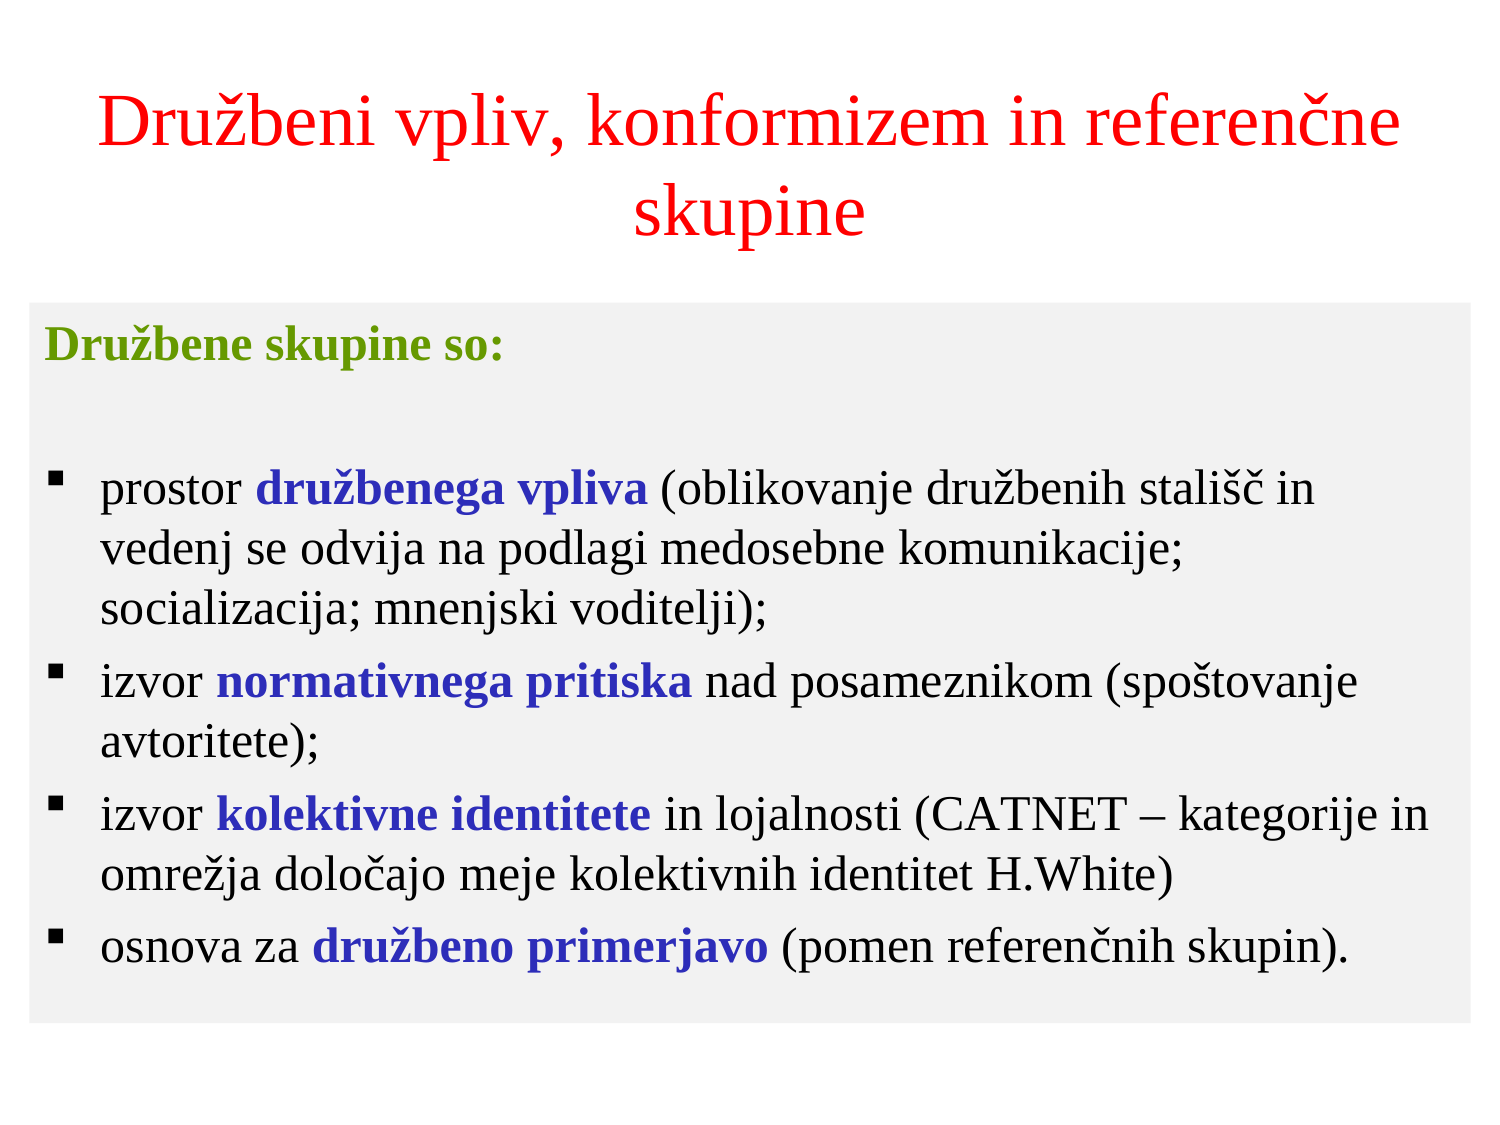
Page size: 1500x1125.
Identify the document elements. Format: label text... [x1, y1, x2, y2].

list Družbene skupine so: prostor družbenega vpliva (oblikovanje družbenih stališč in vedenj se odvija na podlagi medosebne komunikacije; socializacija; mnenjski voditelji); izvor normativnega pritiska nad posameznikom (spoštovanje avtoritete); izvor kolektivne identitete in lojalnosti (CATNET – kategorije in omrežja določajo meje kolektivnih identitet H.White) osnova za družbeno primerjavo (pomen referenčnih skupin). [29, 302, 1471, 1024]
title Družbeni vpliv, konformizem in referenčne skupine [53, 63, 1447, 259]
